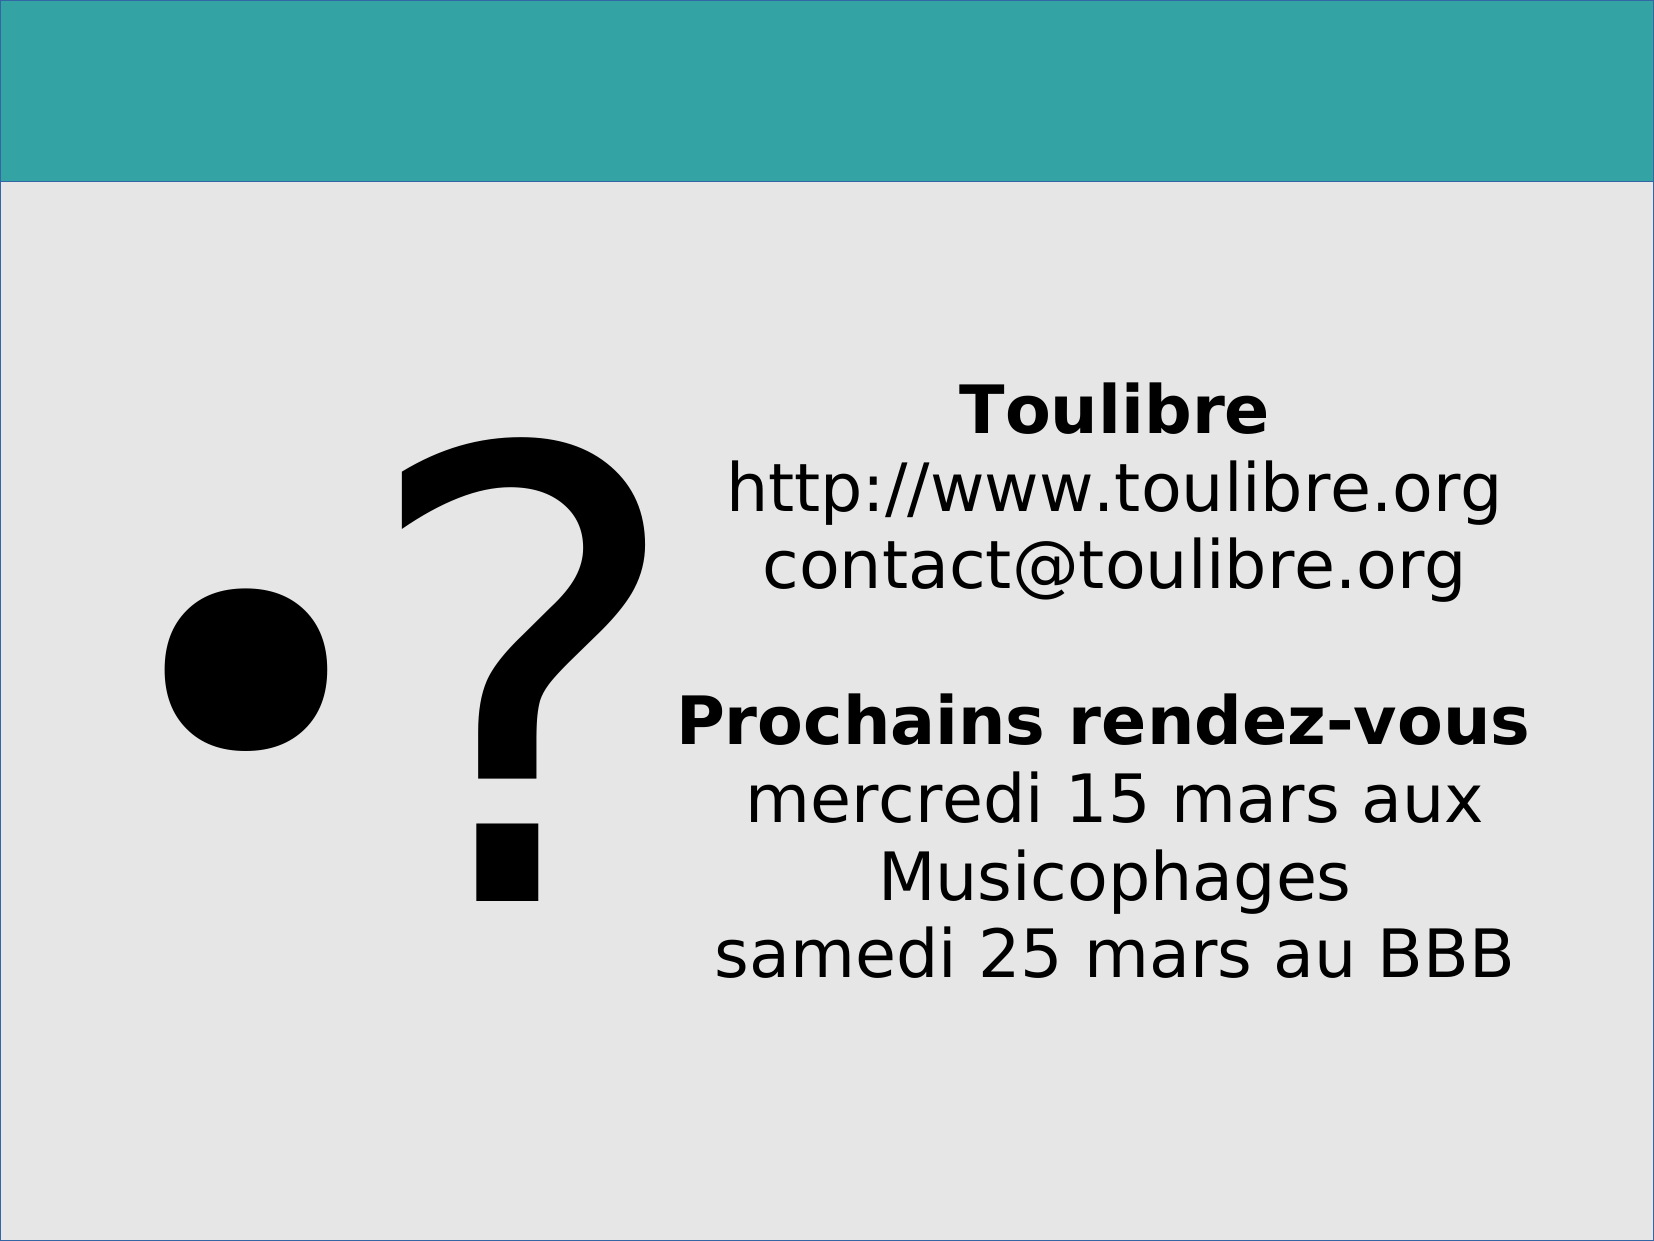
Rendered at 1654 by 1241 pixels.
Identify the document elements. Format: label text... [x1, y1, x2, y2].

list ? [39, 320, 749, 1140]
text_box Toulibre http://www.toulibre.org contact@toulibre.org Prochains rendez-vous mercredi 15 mars aux Musicophages samedi 25 mars au BBB [622, 364, 1608, 1002]
